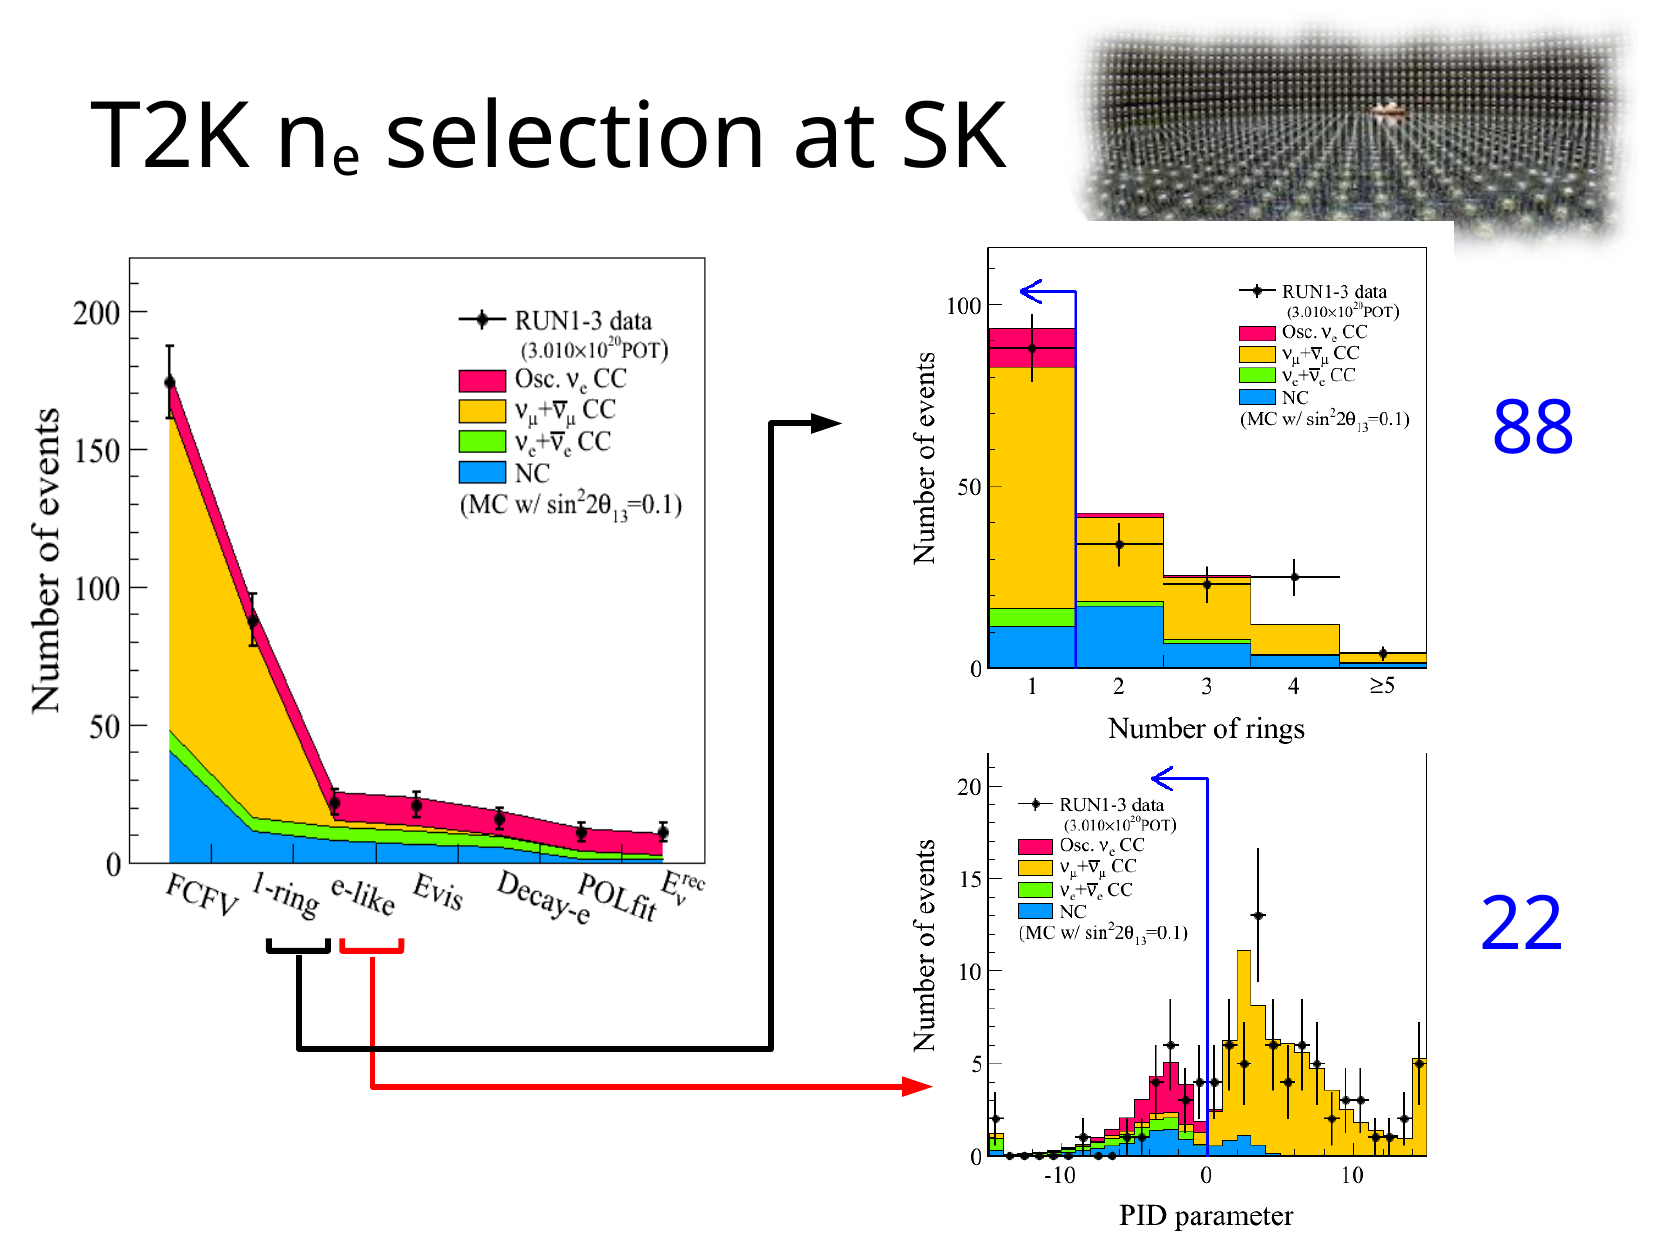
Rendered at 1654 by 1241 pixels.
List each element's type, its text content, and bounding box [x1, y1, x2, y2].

picture [899, 11, 1638, 1241]
picture [13, 220, 741, 986]
text_box 88 [1476, 366, 1591, 466]
title T2K ne selection at SK [23, 15, 1075, 249]
text_box 22 [1464, 862, 1579, 962]
